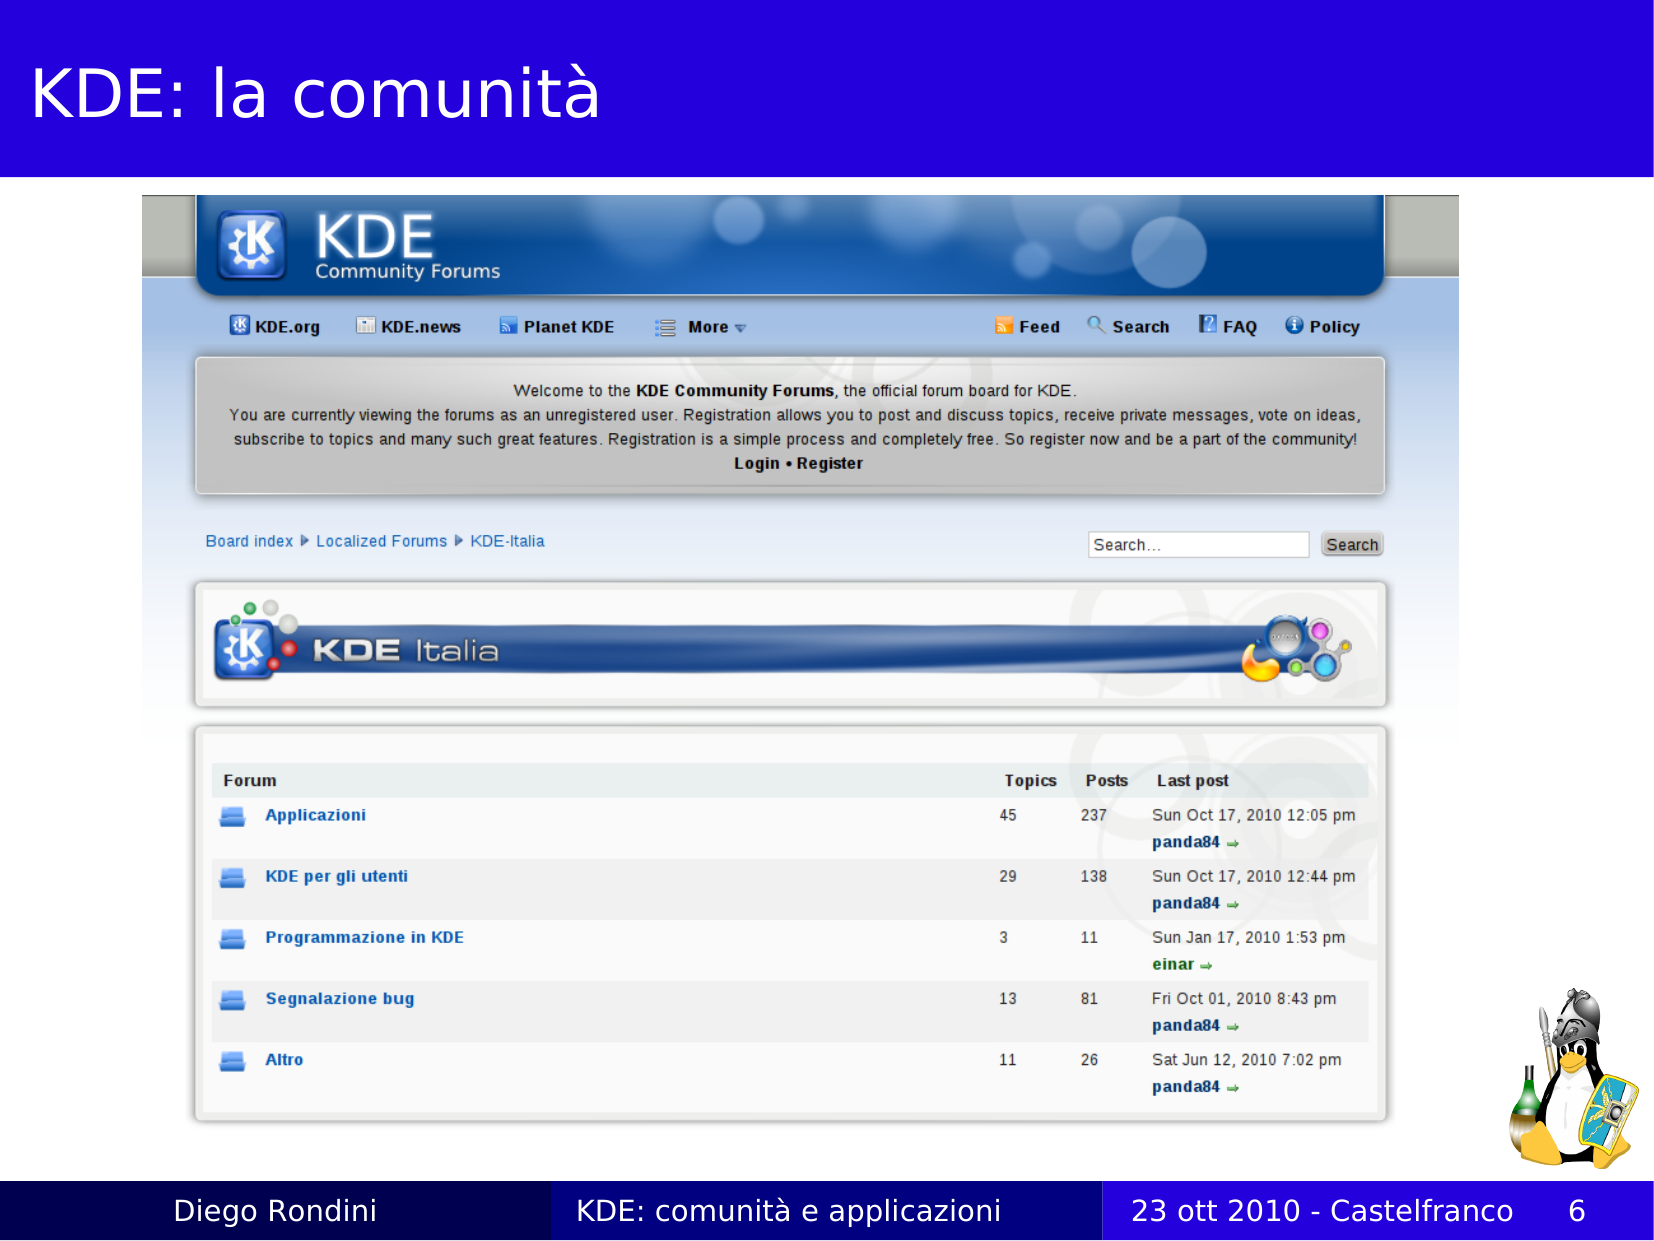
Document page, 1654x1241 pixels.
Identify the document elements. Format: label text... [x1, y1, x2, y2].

picture [142, 195, 1459, 1152]
picture [1509, 988, 1639, 1169]
title KDE: la comunità [29, 0, 1518, 198]
